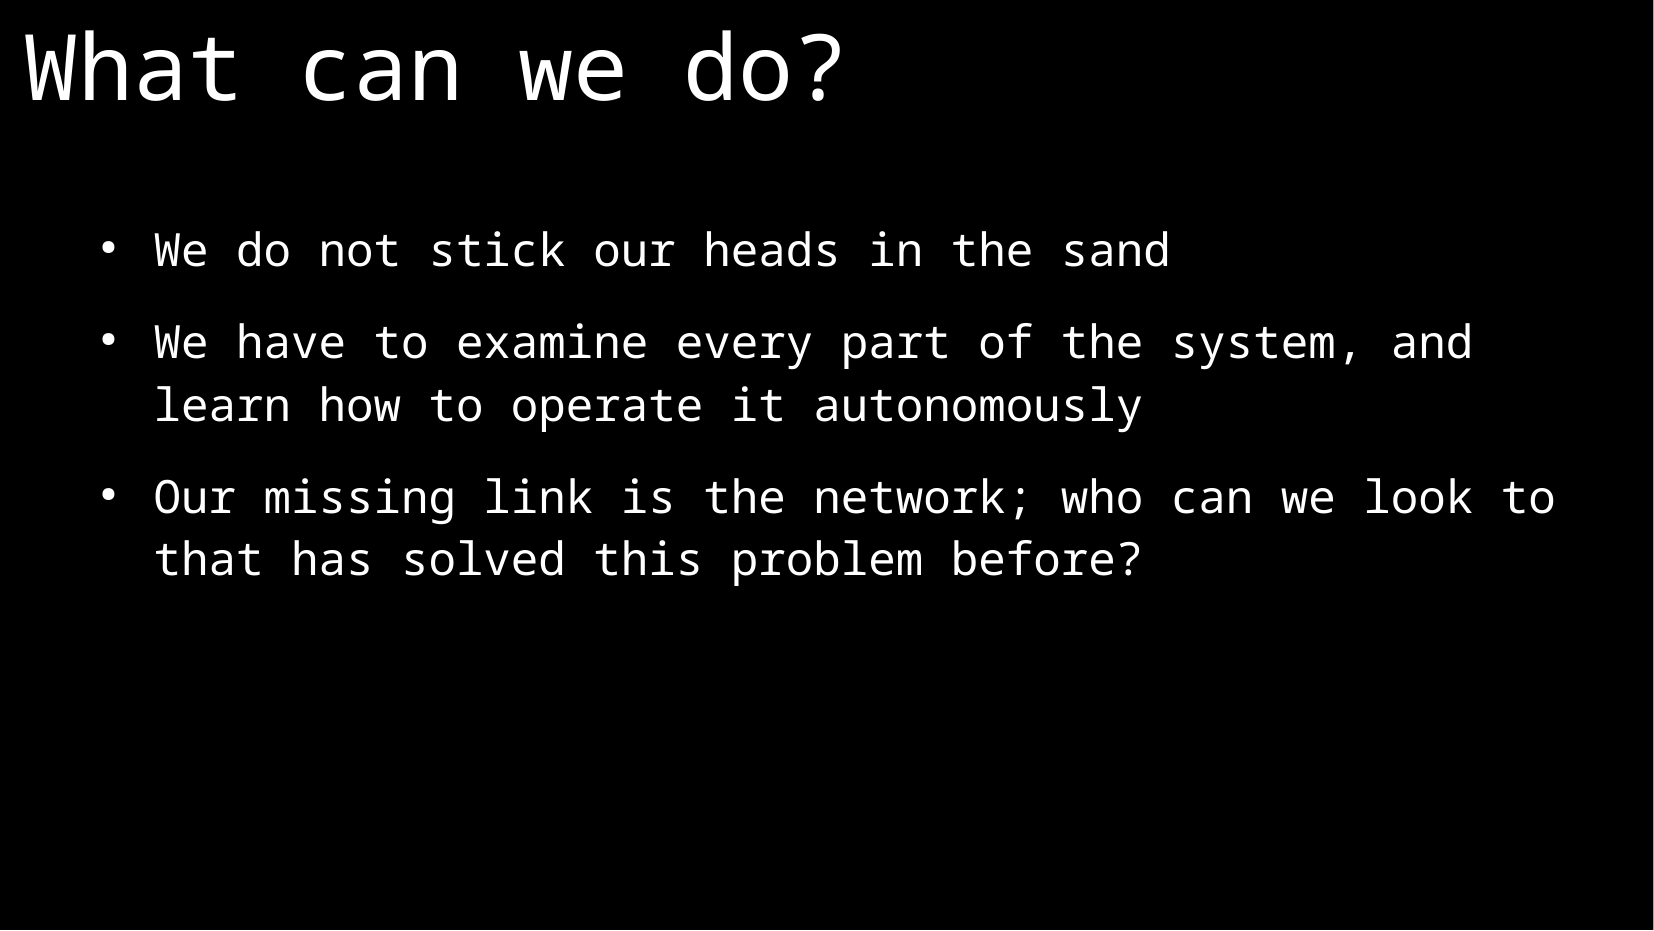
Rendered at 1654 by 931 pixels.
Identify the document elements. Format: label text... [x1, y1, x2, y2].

list We do not stick our heads in the sand We have to examine every part of the system, and learn how to operate it autonomously Our missing link is the network; who can we look to that has solved this problem before? [82, 217, 1571, 758]
title What can we do? [23, 11, 1589, 119]
